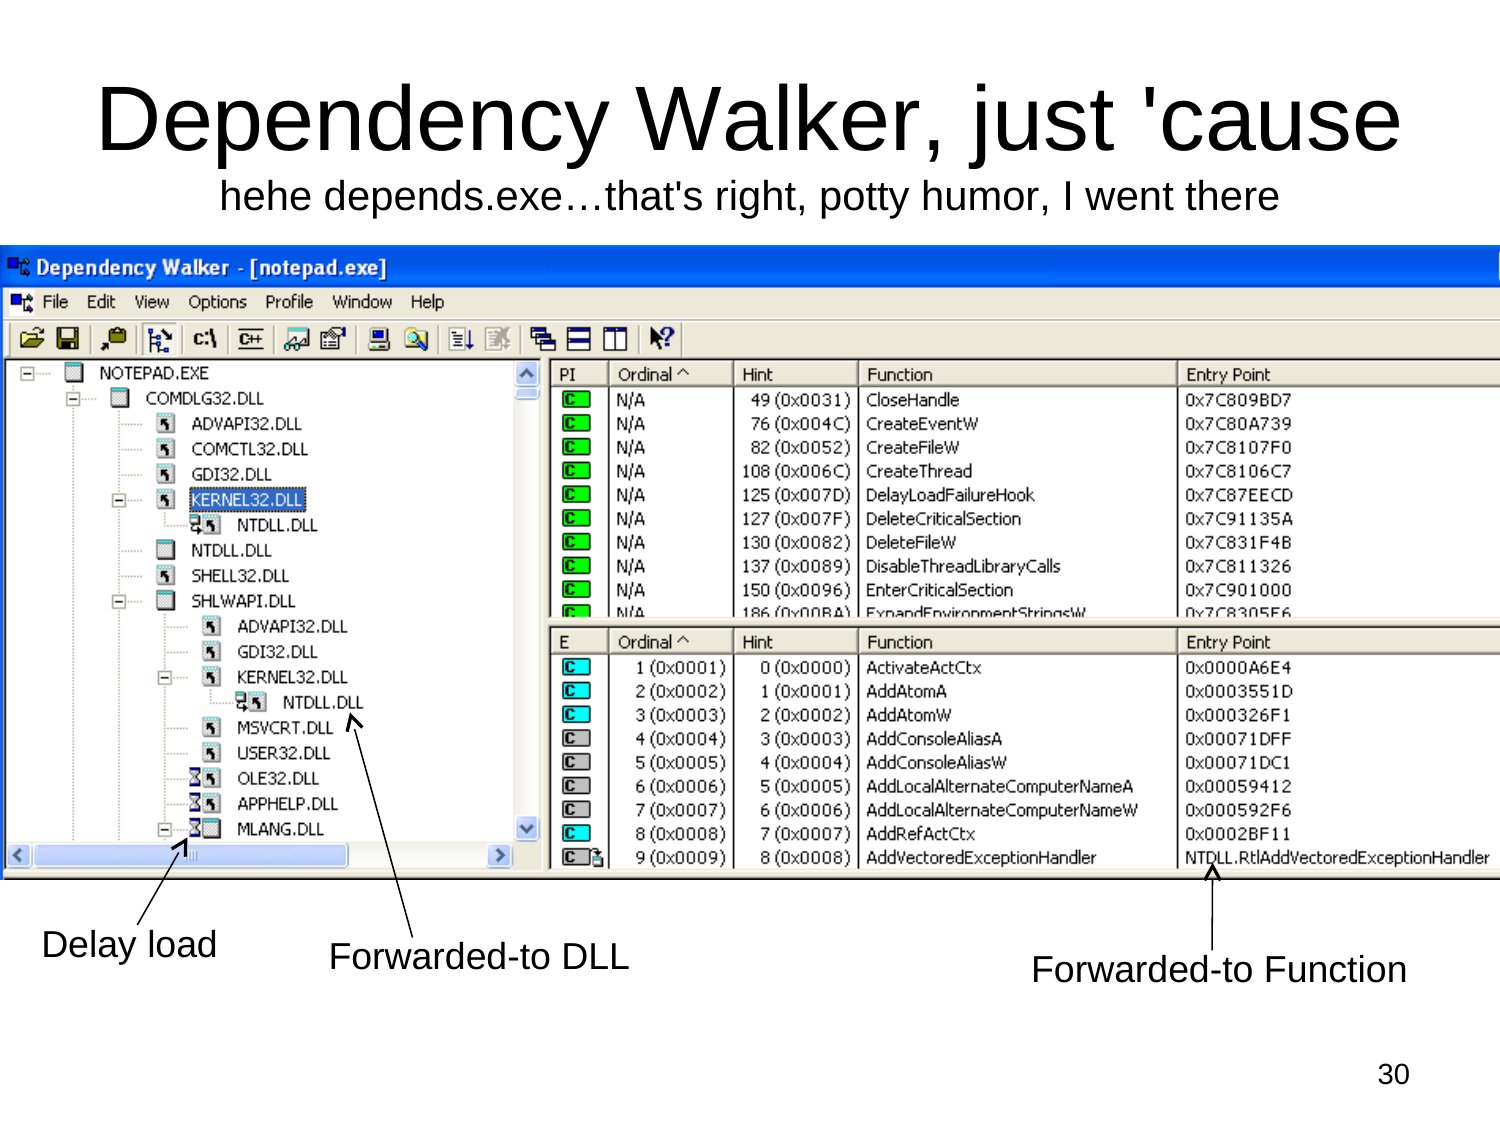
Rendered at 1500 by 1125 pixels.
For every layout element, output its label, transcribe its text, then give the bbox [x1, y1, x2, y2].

text_box Delay load [26, 912, 233, 973]
picture [1208, 871, 1217, 880]
picture [0, 245, 1500, 880]
text_box Forwarded-to DLL [313, 924, 646, 986]
title Dependency Walker, just 'cause hehe depends.exe…that's right, potty humor, I went there [75, 45, 1426, 233]
text_box Forwarded-to Function [1016, 937, 1423, 998]
text_box <number> [1074, 1042, 1426, 1103]
